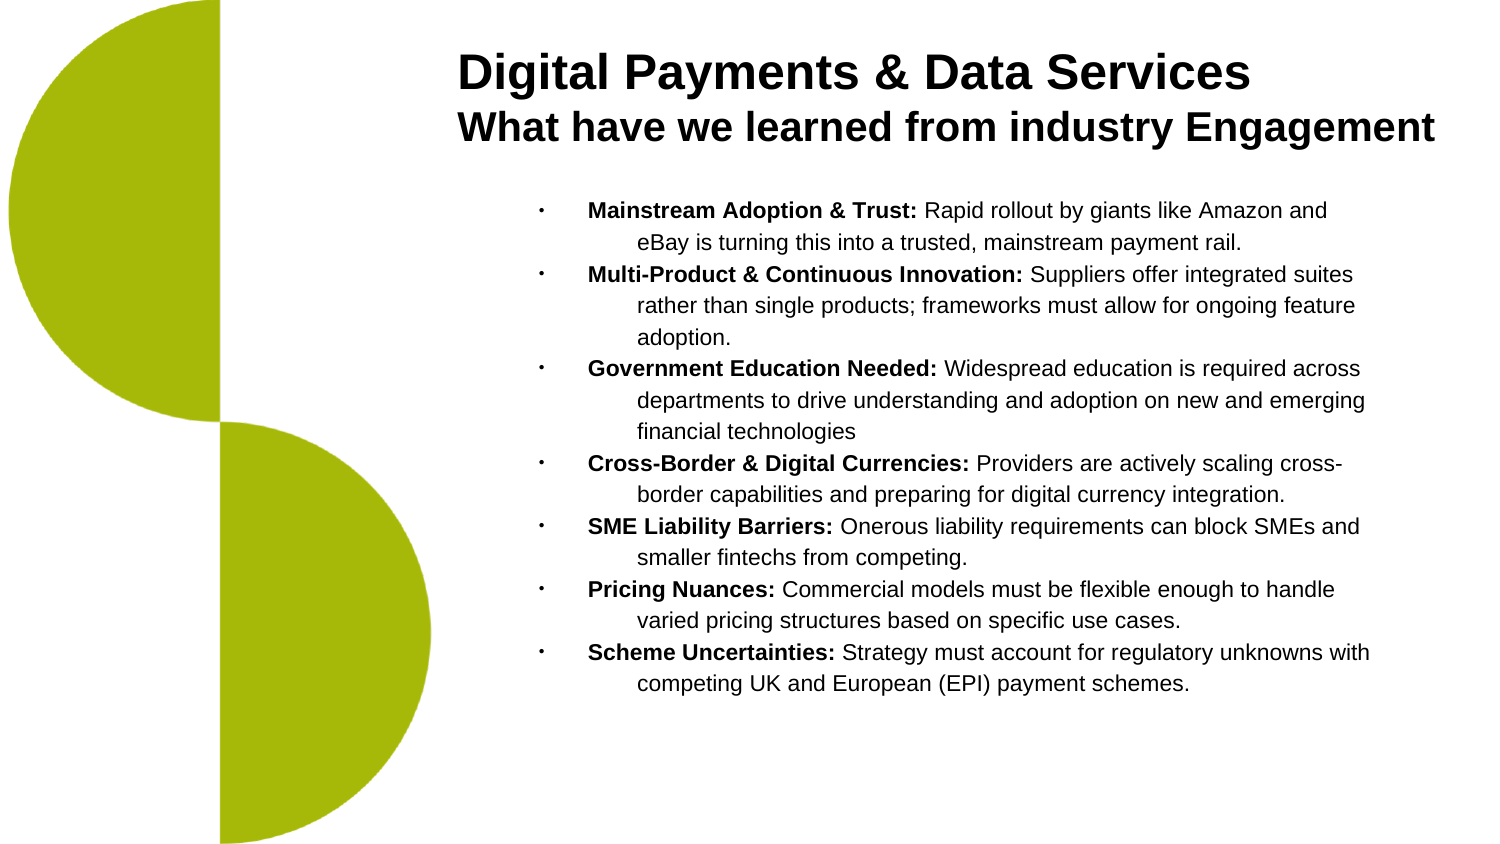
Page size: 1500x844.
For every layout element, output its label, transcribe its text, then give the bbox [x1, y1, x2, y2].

title Digital Payments & Data Services What have we learned from industry Engagement [457, 39, 1465, 144]
text_box Mainstream Adoption & Trust: Rapid rollout by giants like Amazon and eBay is turning this into a trusted, mainstream payment rail. Multi-Product & Continuous Innovation: Suppliers offer integrated suites rather than single products; frameworks must allow for ongoing feature adoption. Government Education Needed: Widespread education is required across departments to drive understanding and adoption on new and emerging financial technologies Cross-Border & Digital Currencies: Providers are actively scaling cross-border capabilities and preparing for digital currency integration. SME Liability Barriers: Onerous liability requirements can block SMEs and smaller fintechs from competing. Pricing Nuances: Commercial models must be flexible enough to handle varied pricing structures based on specific use cases. Scheme Uncertainties: Strategy must account for regulatory unknowns with competing UK and European (EPI) payment schemes. [470, 171, 1390, 731]
